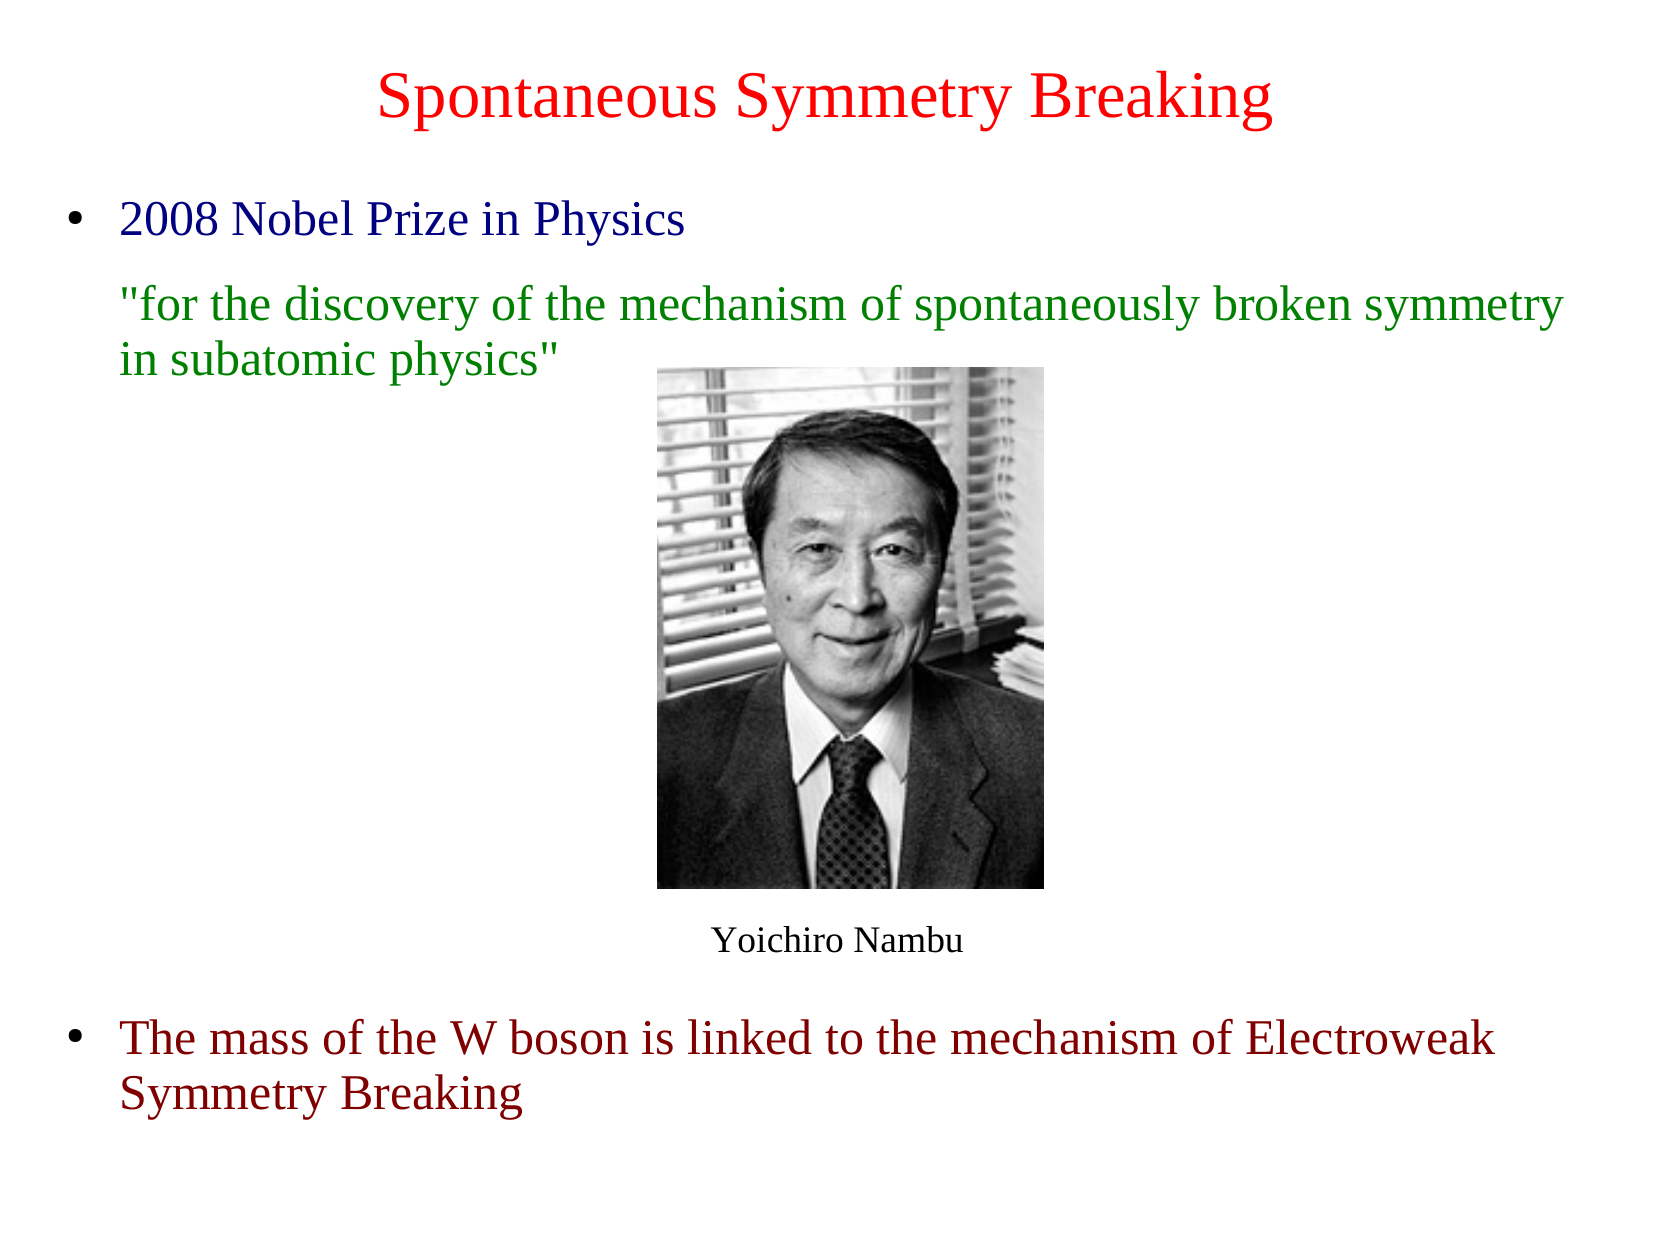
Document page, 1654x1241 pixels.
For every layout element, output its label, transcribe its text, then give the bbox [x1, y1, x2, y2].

text_box Yoichiro Nambu [710, 918, 1005, 1000]
list 2008 Nobel Prize in Physics "for the discovery of the mechanism of spontaneously broken symmetry in subatomic physics" The mass of the W boson is linked to the mechanism of Electroweak Symmetry Breaking [48, 191, 1582, 1121]
title Spontaneous Symmetry Breaking [128, 0, 1541, 191]
picture [657, 367, 1044, 889]
